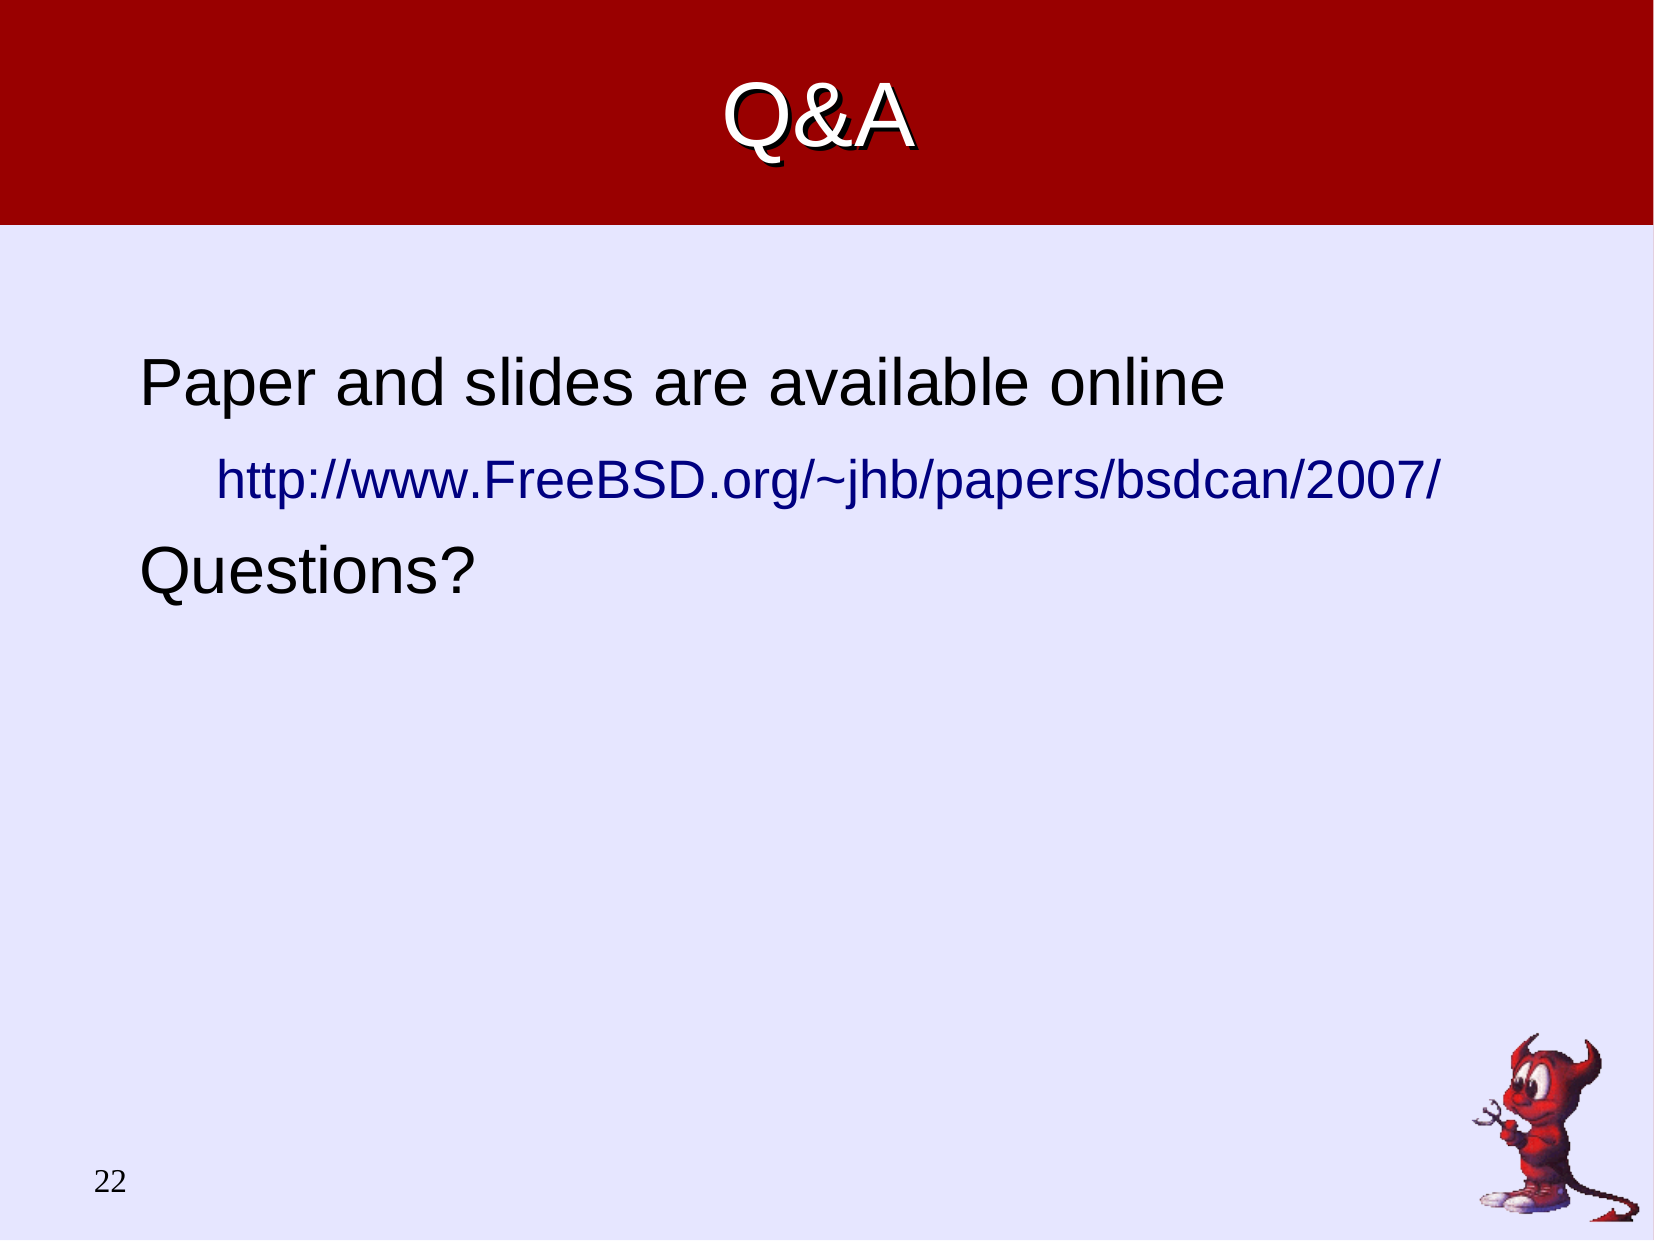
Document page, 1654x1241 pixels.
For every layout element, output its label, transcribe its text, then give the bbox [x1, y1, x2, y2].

list Paper and slides are available online http://www.FreeBSD.org/~jhb/papers/bsdcan/2007/ Questions? [121, 344, 1534, 1127]
title Q&A [112, 11, 1525, 219]
picture [1464, 1030, 1643, 1227]
